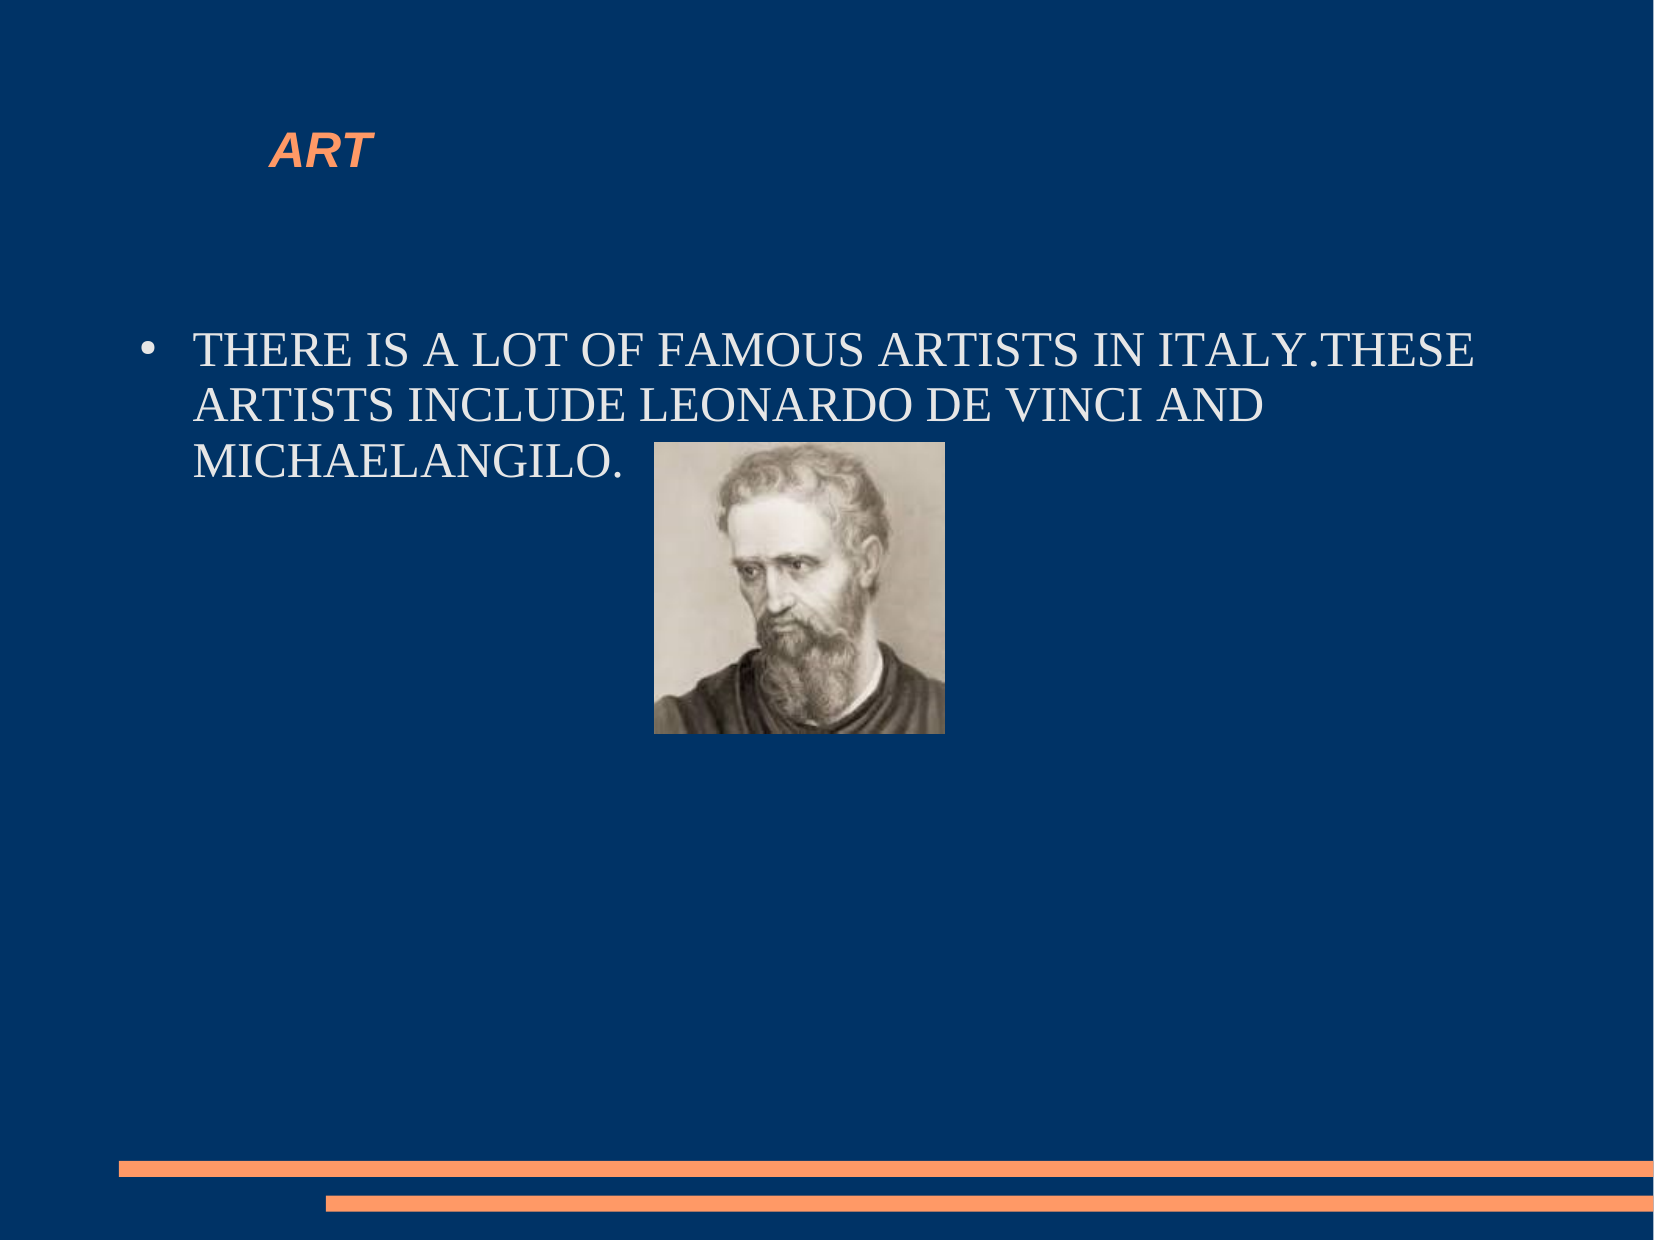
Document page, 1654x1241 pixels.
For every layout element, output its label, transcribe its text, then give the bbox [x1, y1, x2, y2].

title ART [121, 46, 1534, 254]
picture [654, 442, 945, 734]
list THERE IS A LOT OF FAMOUS ARTISTS IN ITALY.THESE ARTISTS INCLUDE LEONARDO DE VINCI AND MICHAELANGILO. [121, 322, 1561, 1132]
